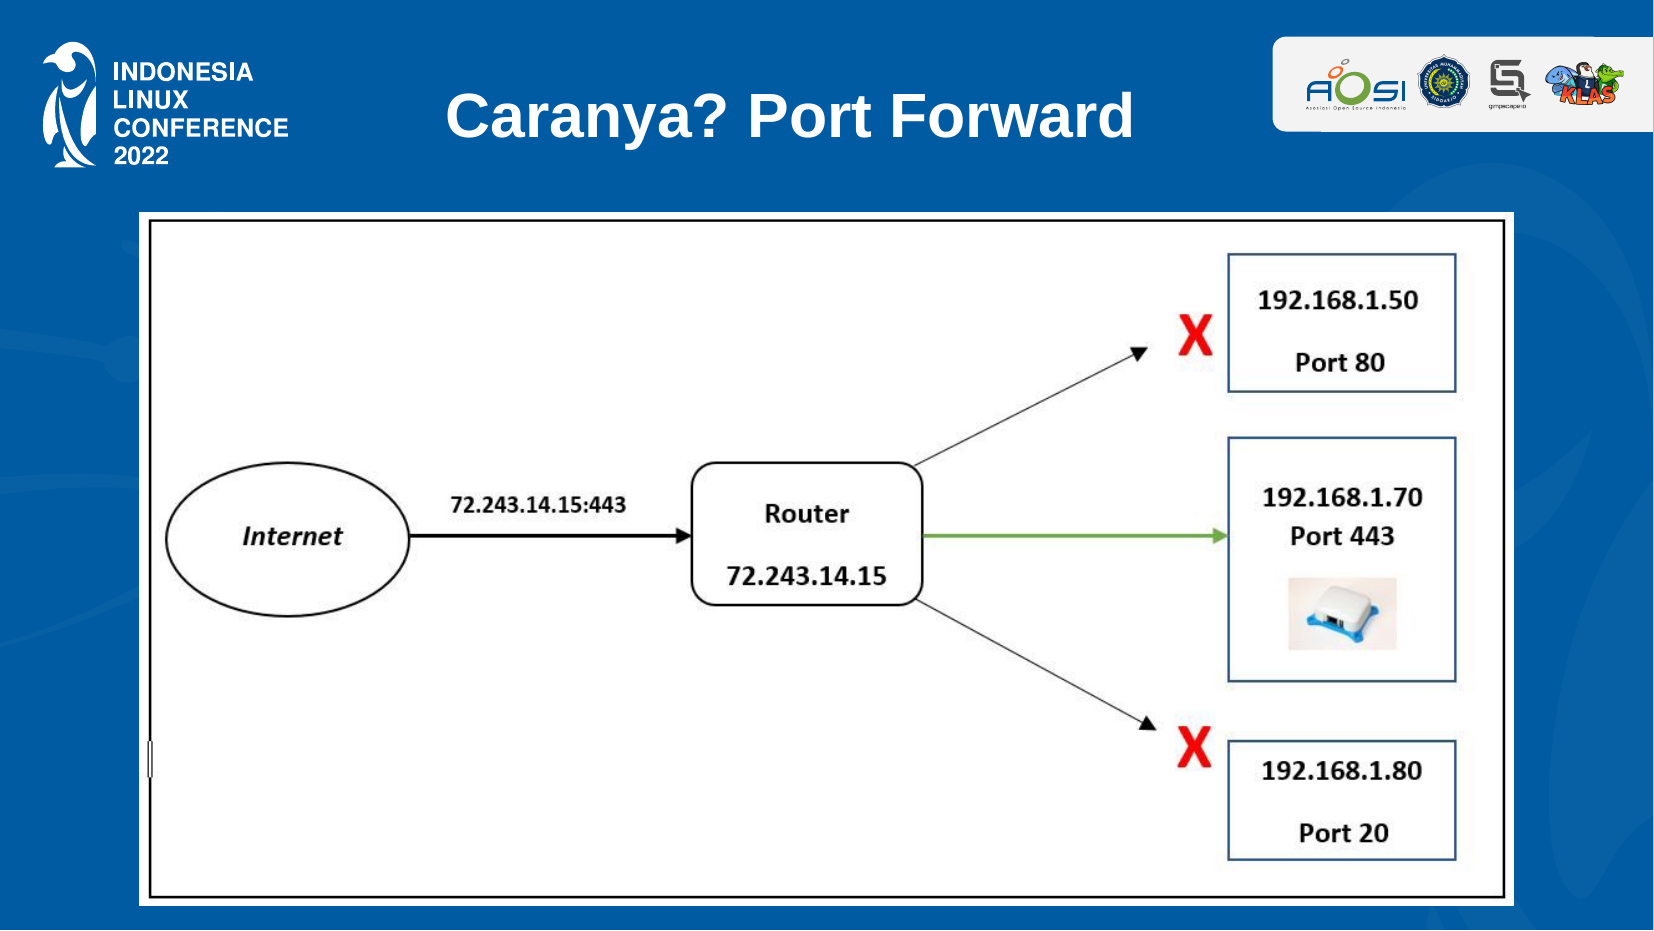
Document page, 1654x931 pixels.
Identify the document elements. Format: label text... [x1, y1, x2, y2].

text_box Caranya? Port Forward [344, 75, 1238, 188]
picture [1545, 62, 1624, 105]
picture [1417, 54, 1471, 108]
picture [139, 212, 1514, 906]
